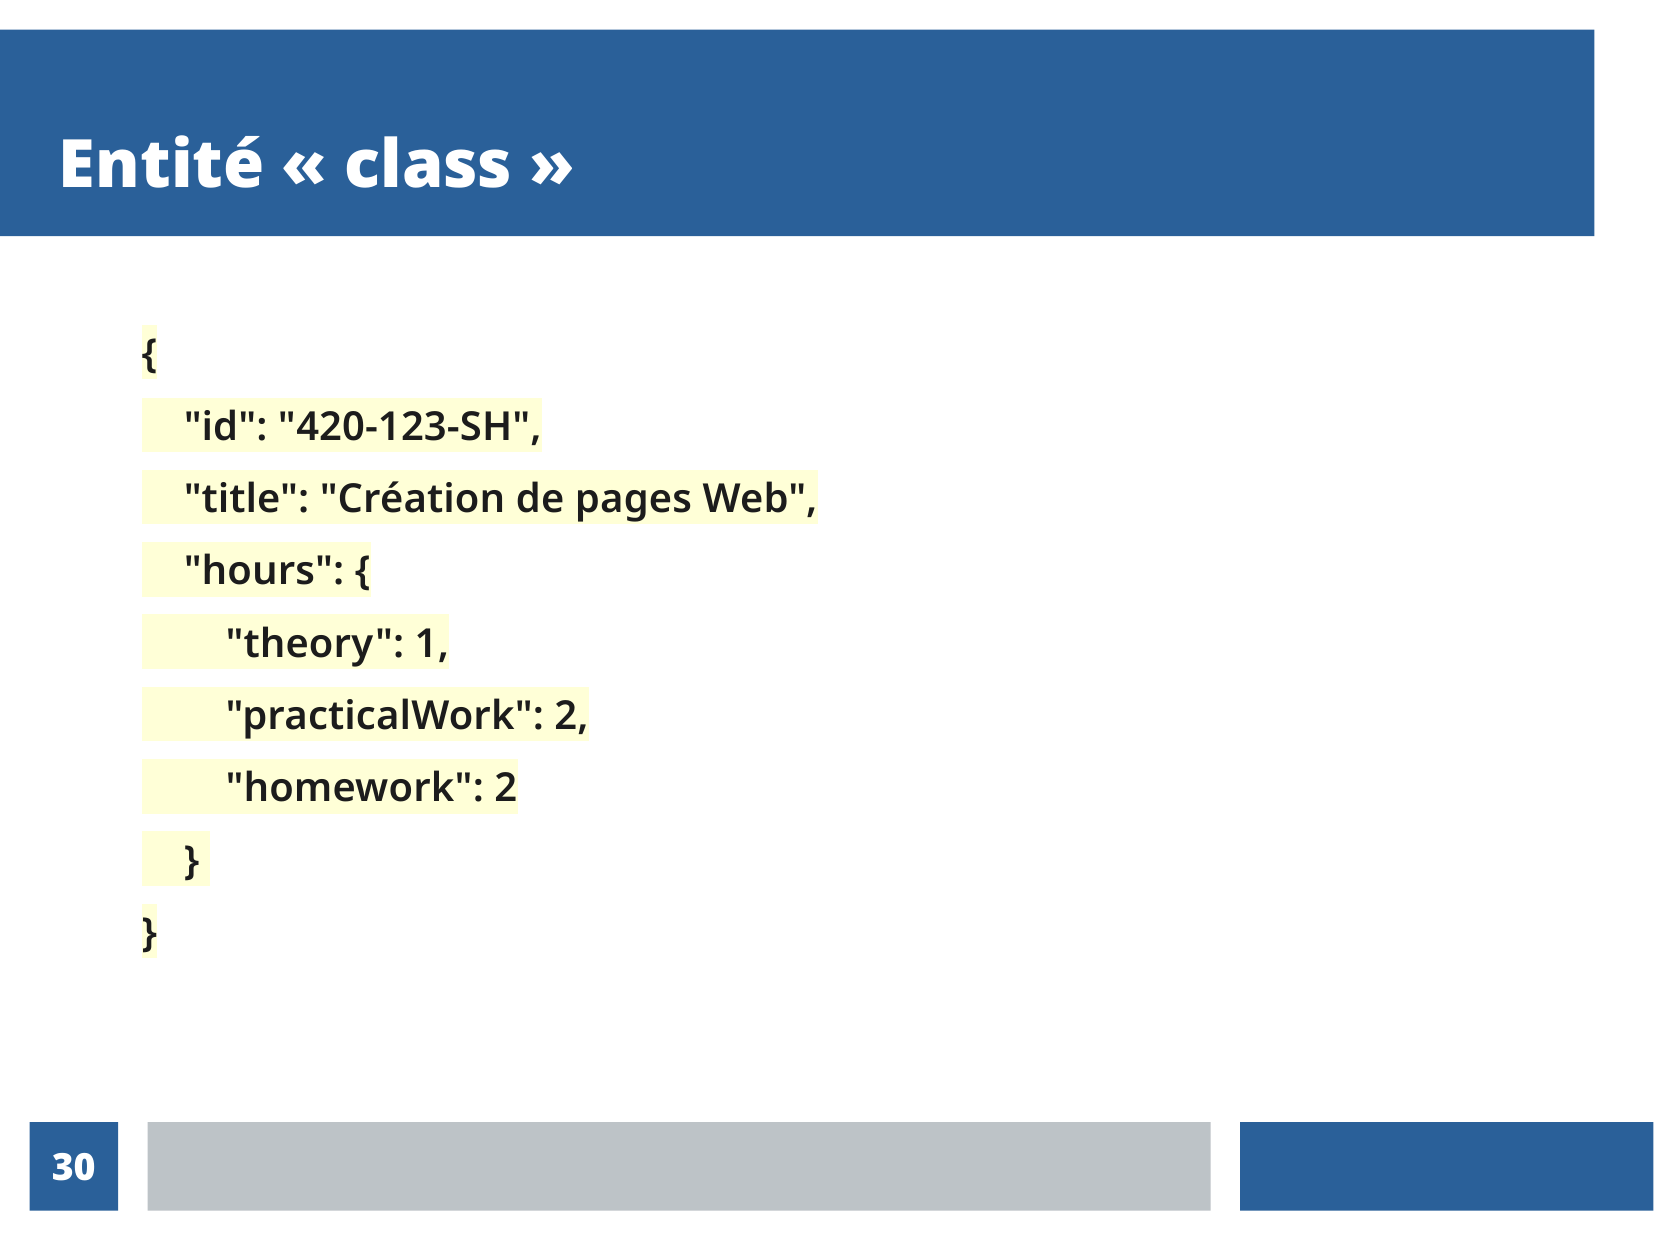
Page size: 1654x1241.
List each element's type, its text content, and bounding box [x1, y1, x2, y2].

list { "id": "420-123-SH", "title": "Création de pages Web", "hours": { "theory": 1, "practicalWork": 2, "homework": 2 } } [141, 324, 1583, 963]
title Entité « class » [59, 59, 1595, 207]
